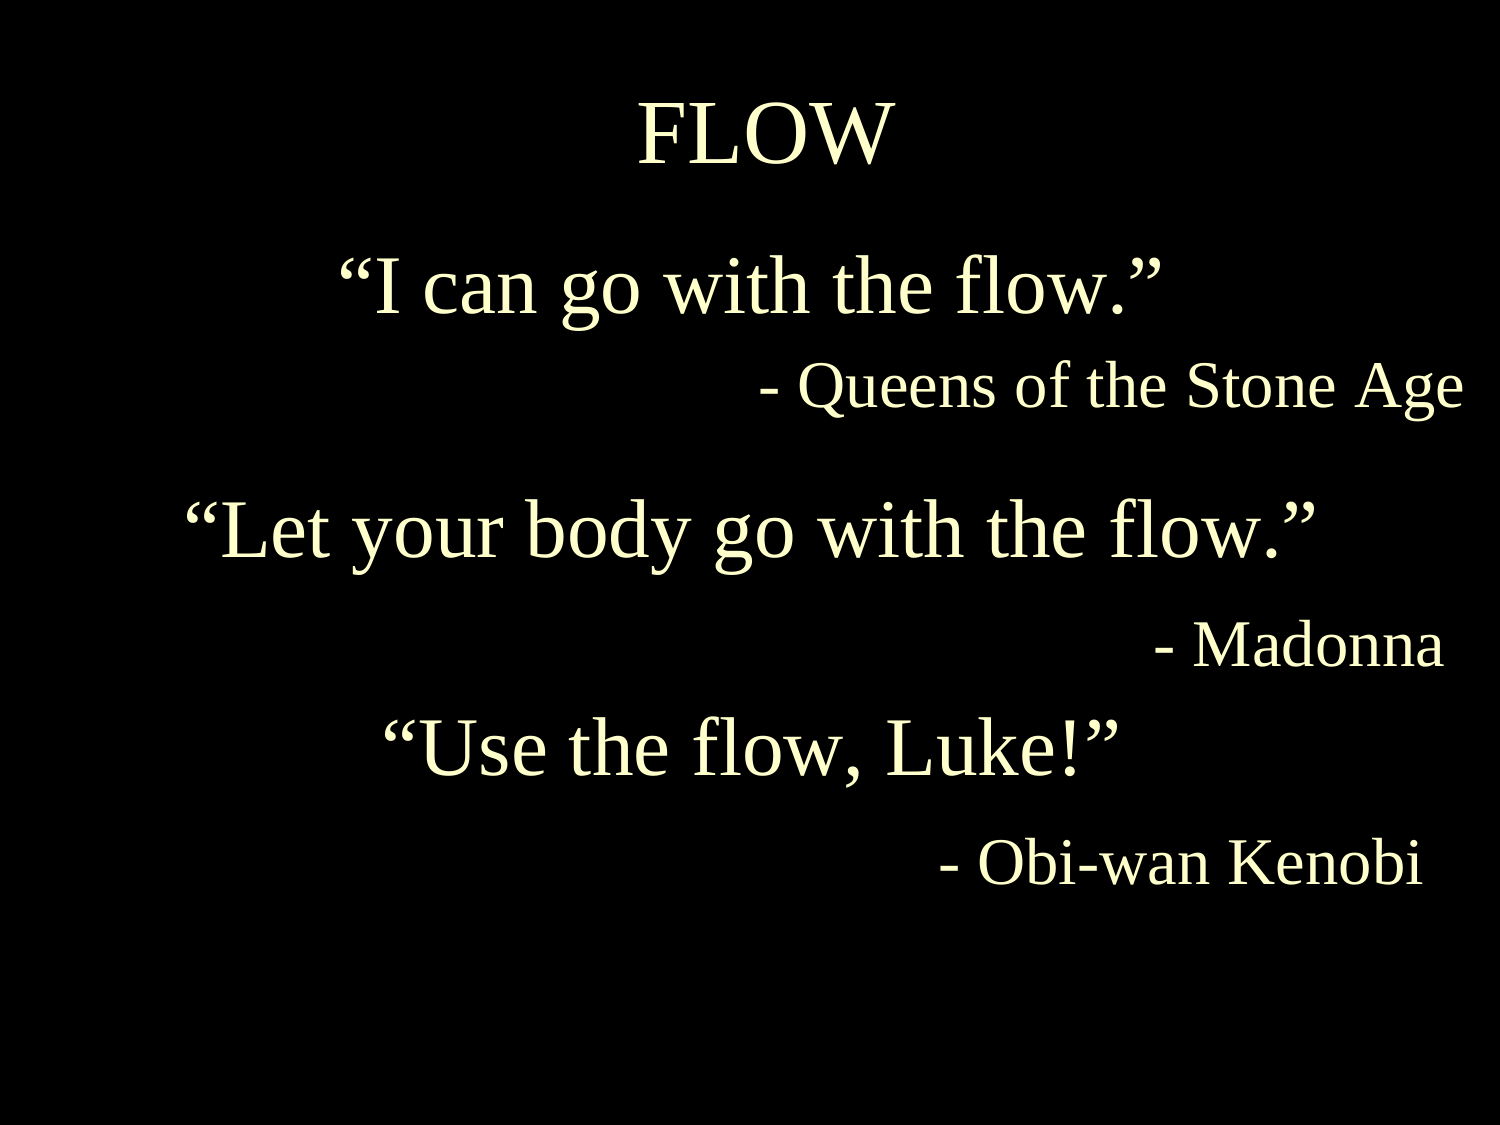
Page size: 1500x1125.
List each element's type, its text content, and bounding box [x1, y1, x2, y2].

list “I can go with the flow.” - Queens of the Stone Age “Let your body go with the flow.” - Madonna “Use the flow, Luke!” - Obi-wan Kenobi [22, 187, 1482, 1125]
title FLOW [37, 37, 1496, 228]
